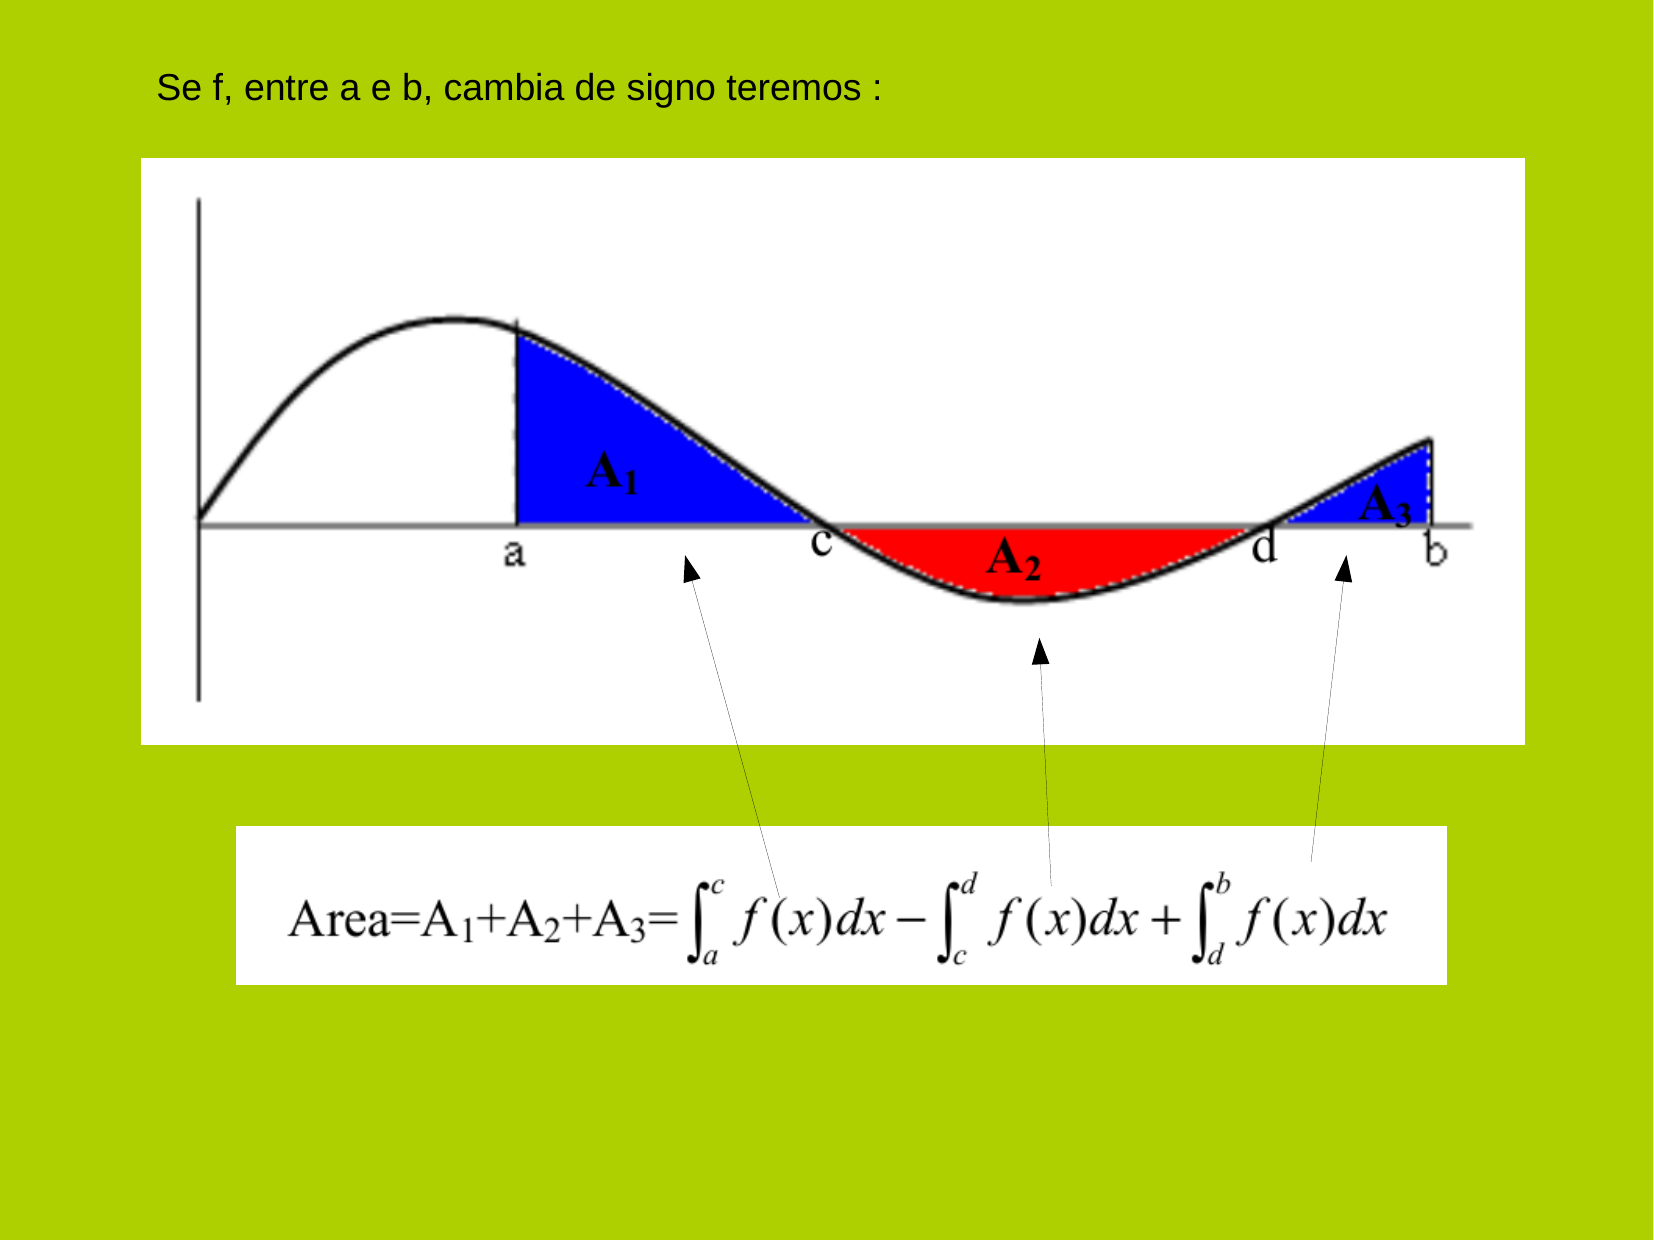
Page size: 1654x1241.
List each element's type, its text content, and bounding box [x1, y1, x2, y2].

picture [236, 826, 1447, 985]
text_box Se f, entre a e b, cambia de signo teremos : [141, 59, 899, 116]
picture [141, 158, 1525, 745]
